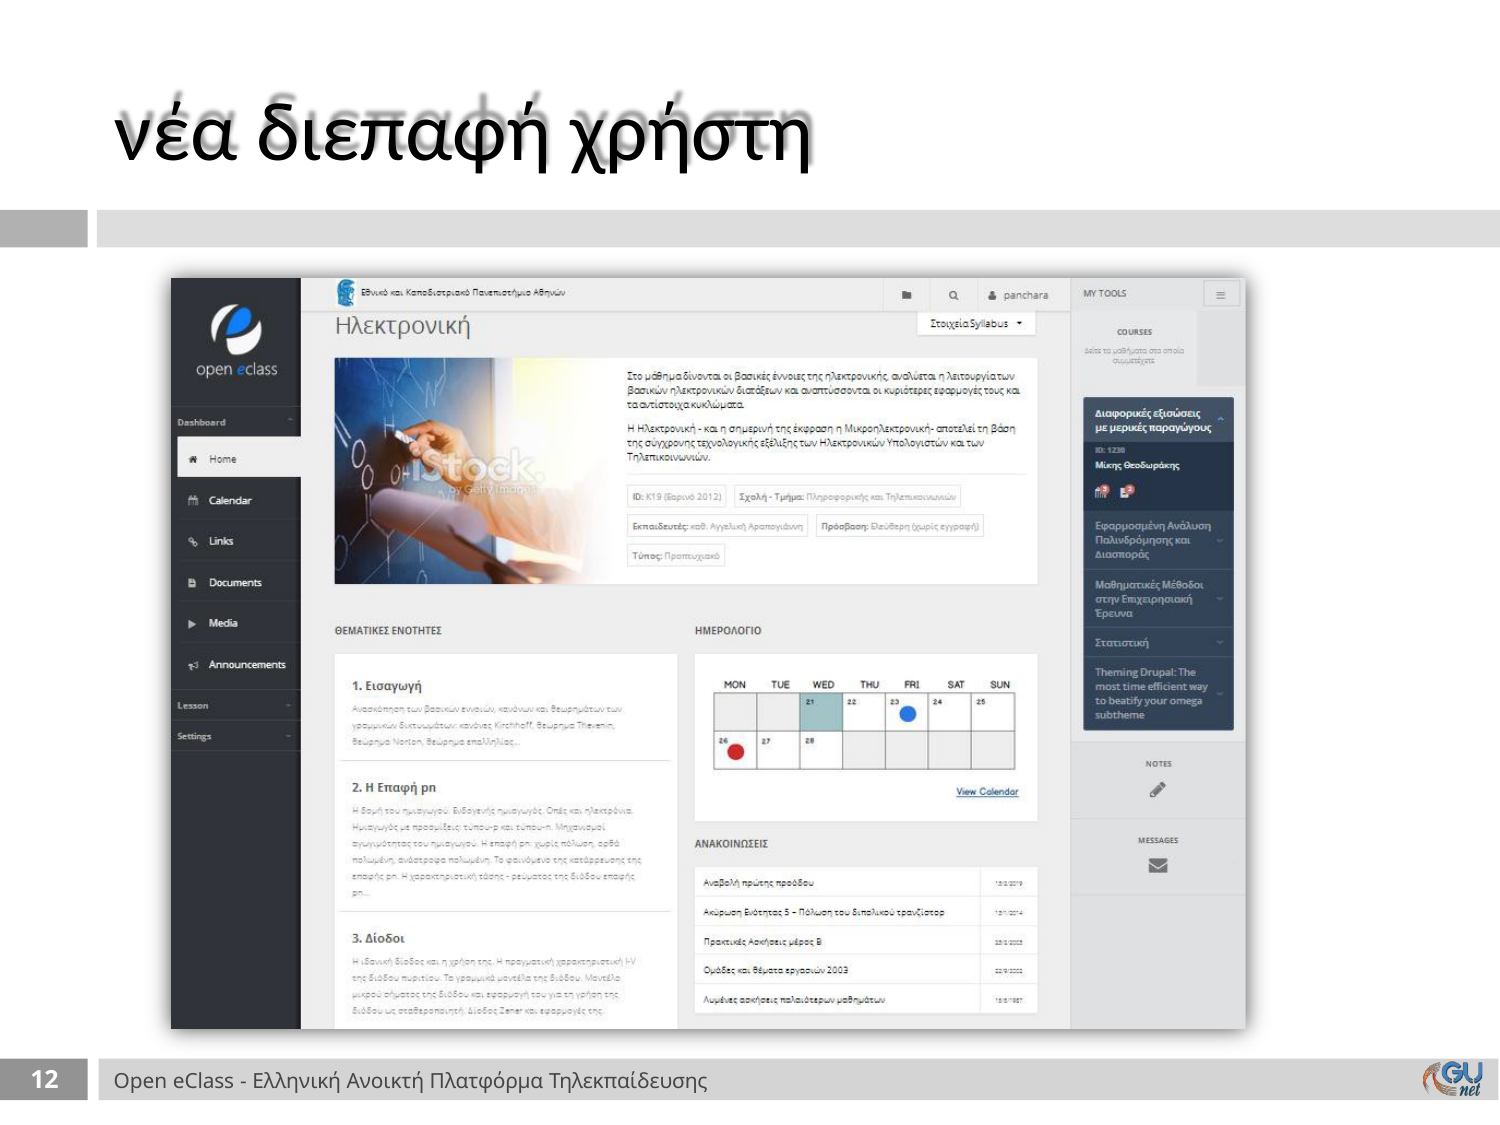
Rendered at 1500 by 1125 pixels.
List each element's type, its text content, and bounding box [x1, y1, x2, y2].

text_box [62, 41, 893, 178]
text_box [0, 1058, 88, 1101]
title νέα διεπαφή χρήστη [89, 77, 1411, 165]
text_box Open eClass - Ελληνική Ανοικτή Πλατφόρμα Τηλεκπαίδευσης [111, 1068, 753, 1094]
text_box [98, 248, 1499, 1101]
text_box 12 [26, 1063, 62, 1093]
